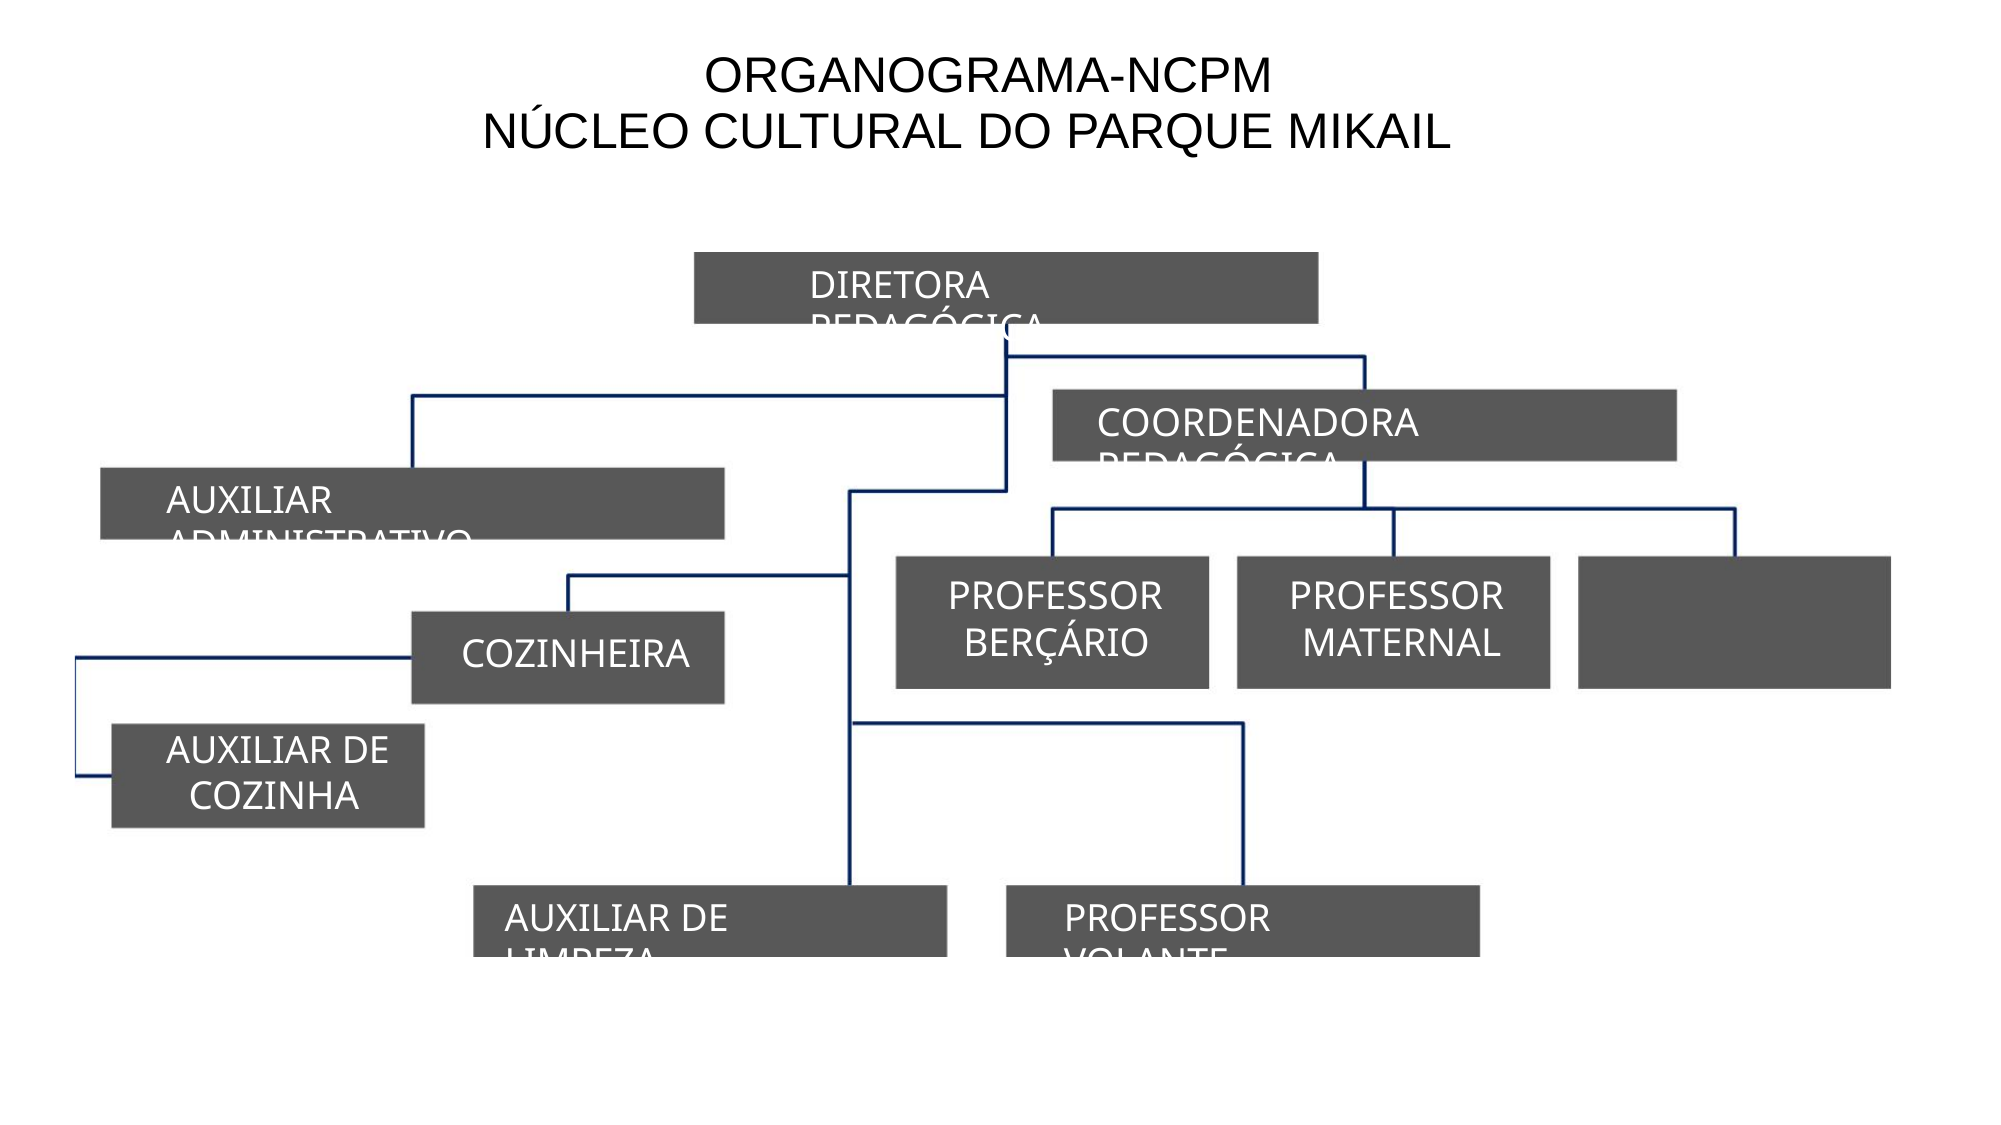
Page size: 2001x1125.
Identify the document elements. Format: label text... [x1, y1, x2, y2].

text_box COZINHEIRA [461, 631, 695, 676]
text_box AUXILIAR DE LIMPEZA [504, 895, 880, 983]
text_box DIRETORA PEDAGÓGICA [809, 262, 1224, 350]
text_box AUXILIAR DE COZINHA [166, 727, 392, 818]
text_box PROFESSOR MATERNAL [1288, 573, 1512, 664]
text_box ORGANOGRAMA-NCPM NÚCLEO CULTURAL DO PARQUE MIKAIL [482, 46, 1484, 160]
text_box PROFESSOR BERÇÁRIO [947, 573, 1171, 664]
text_box PROFESSOR VOLANTE [1063, 895, 1443, 983]
text_box AUXILIAR ADMINISTRATIVO [166, 477, 642, 566]
text_box COORDENADORA PEDAGÓGICA [1096, 399, 1648, 488]
text_box [74, 252, 1892, 957]
